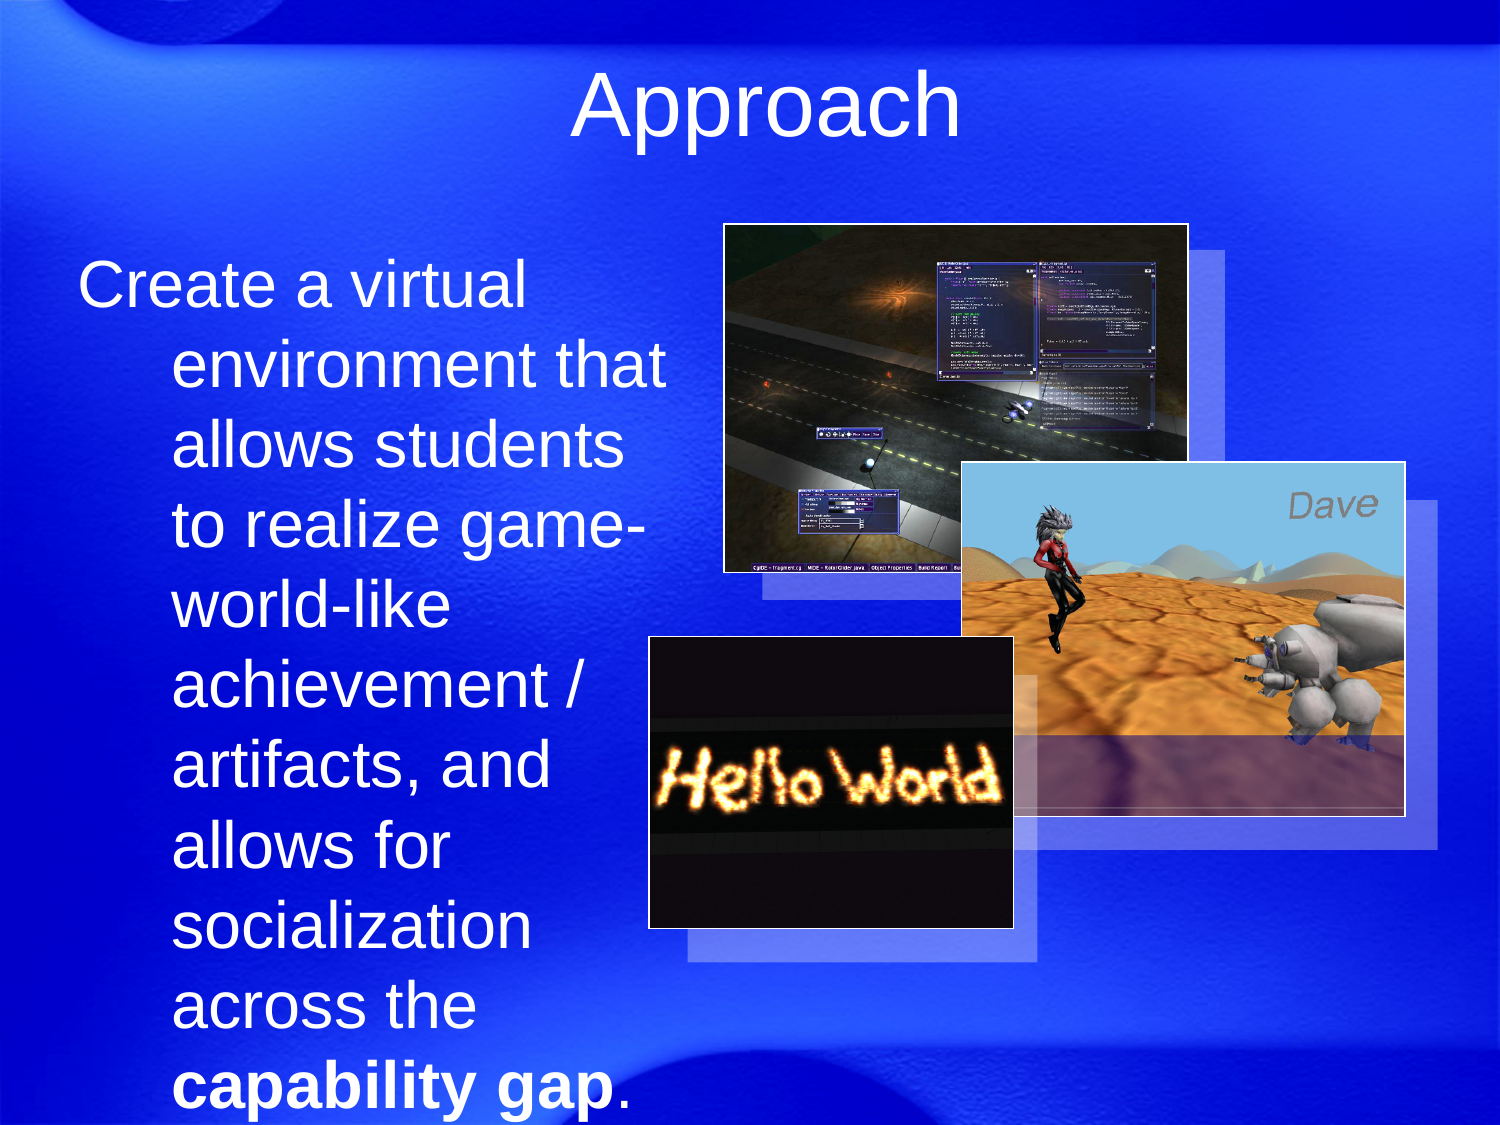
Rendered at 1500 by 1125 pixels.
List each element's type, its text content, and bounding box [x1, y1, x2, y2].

picture [962, 462, 1405, 816]
picture [725, 224, 1188, 572]
list Create a virtual environment that allows students to realize game-world-like achievement / artifacts, and allows for socialization across the capability gap. [62, 233, 701, 1125]
text_box [687, 500, 1438, 963]
picture [650, 637, 1013, 928]
picture [0, 0, 1500, 1125]
title Approach [62, 37, 1440, 163]
text_box [1189, 249, 1225, 461]
text_box [762, 573, 961, 600]
